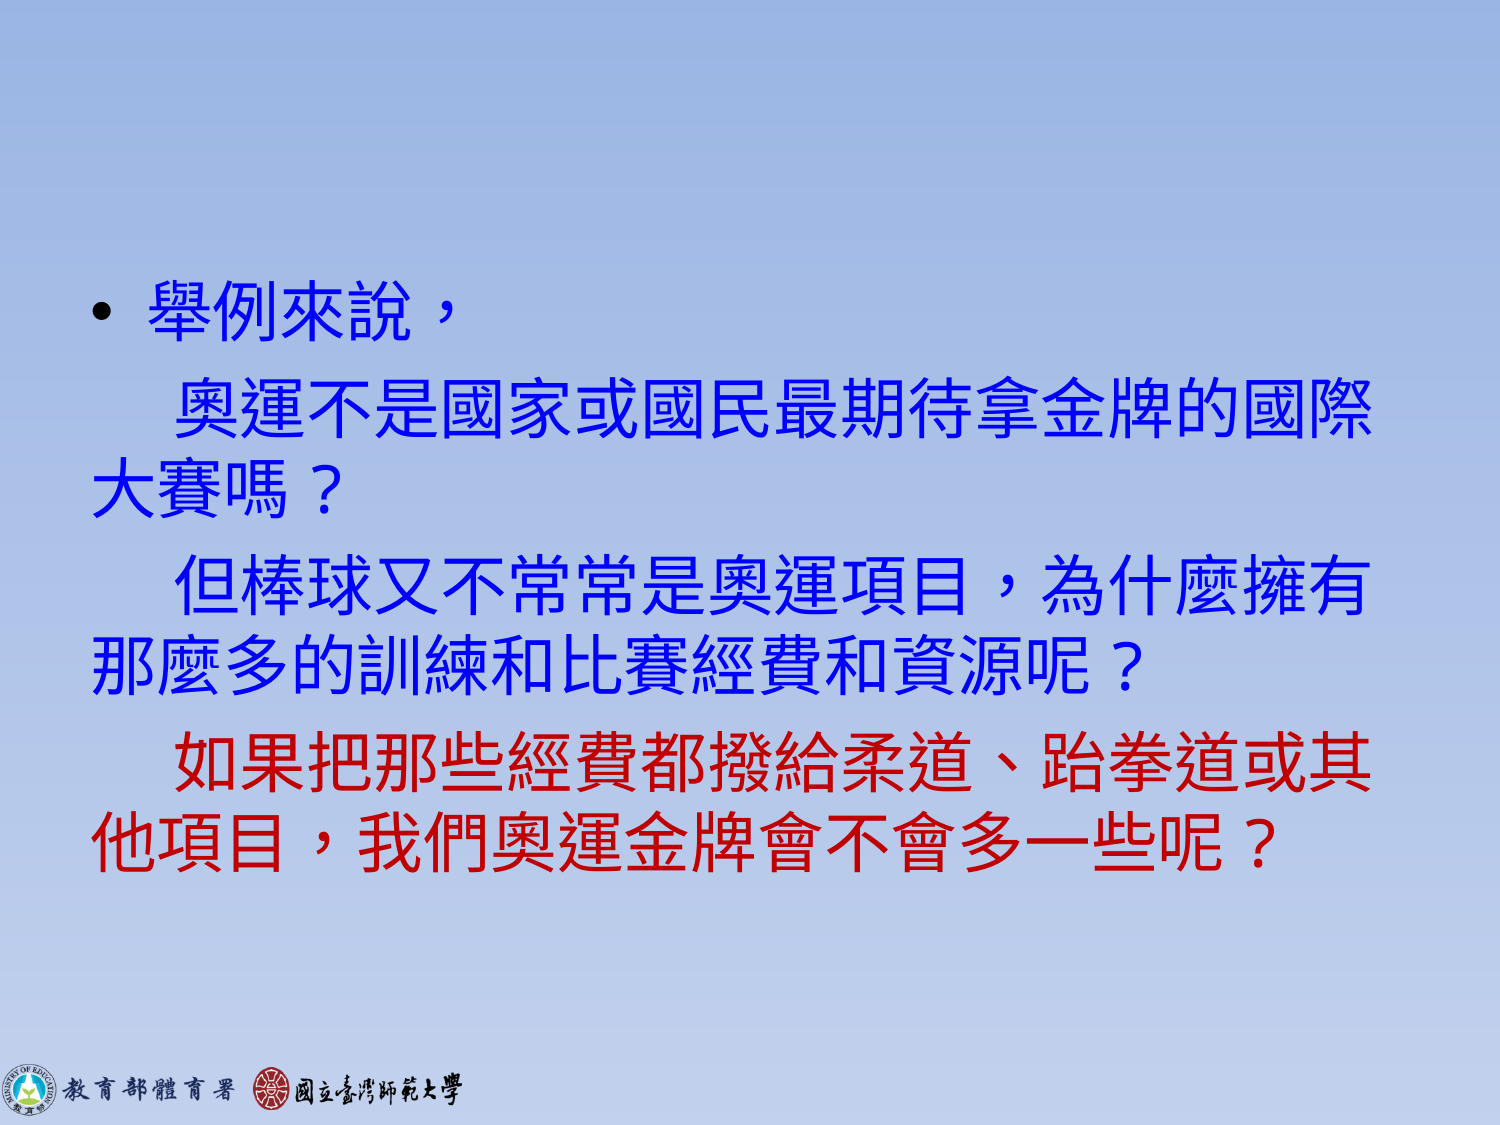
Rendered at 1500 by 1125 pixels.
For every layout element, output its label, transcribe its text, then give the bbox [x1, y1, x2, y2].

list 舉例來說， 奧運不是國家或國民最期待拿金牌的國際大賽嗎? 但棒球又不常常是奧運項目，為什麼擁有那麼多的訓練和比賽經費和資源呢? 如果把那些經費都撥給柔道、跆拳道或其他項目，我們奧運金牌會不會多一些呢? [75, 262, 1426, 1005]
